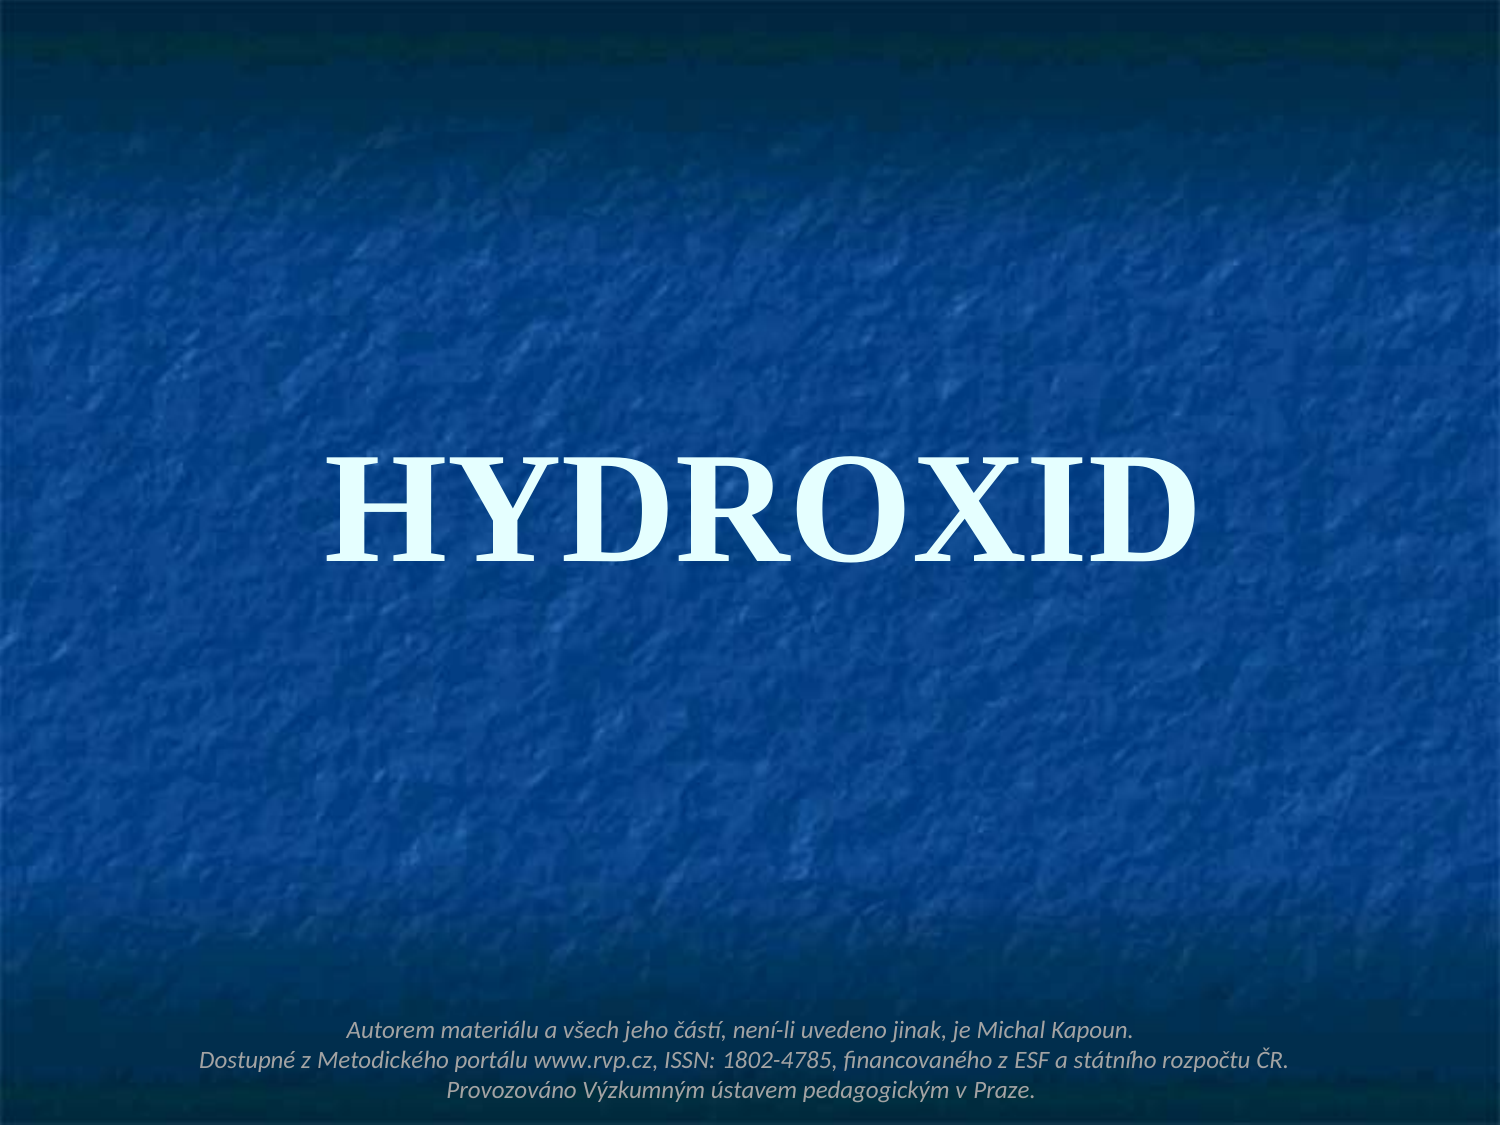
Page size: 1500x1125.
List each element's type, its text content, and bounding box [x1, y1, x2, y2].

title HYDROXID [88, 385, 1439, 611]
text_box Autorem materiálu a všech jeho částí, není-li uvedeno jinak, je Michal Kapoun. Dostupné z Metodického portálu www.rvp.cz, ISSN: 1802-4785, financovaného z ESF a státního rozpočtu ČR. Provozováno Výzkumným ústavem pedagogickým v Praze. [147, 1011, 1341, 1106]
picture [0, 0, 1500, 1125]
